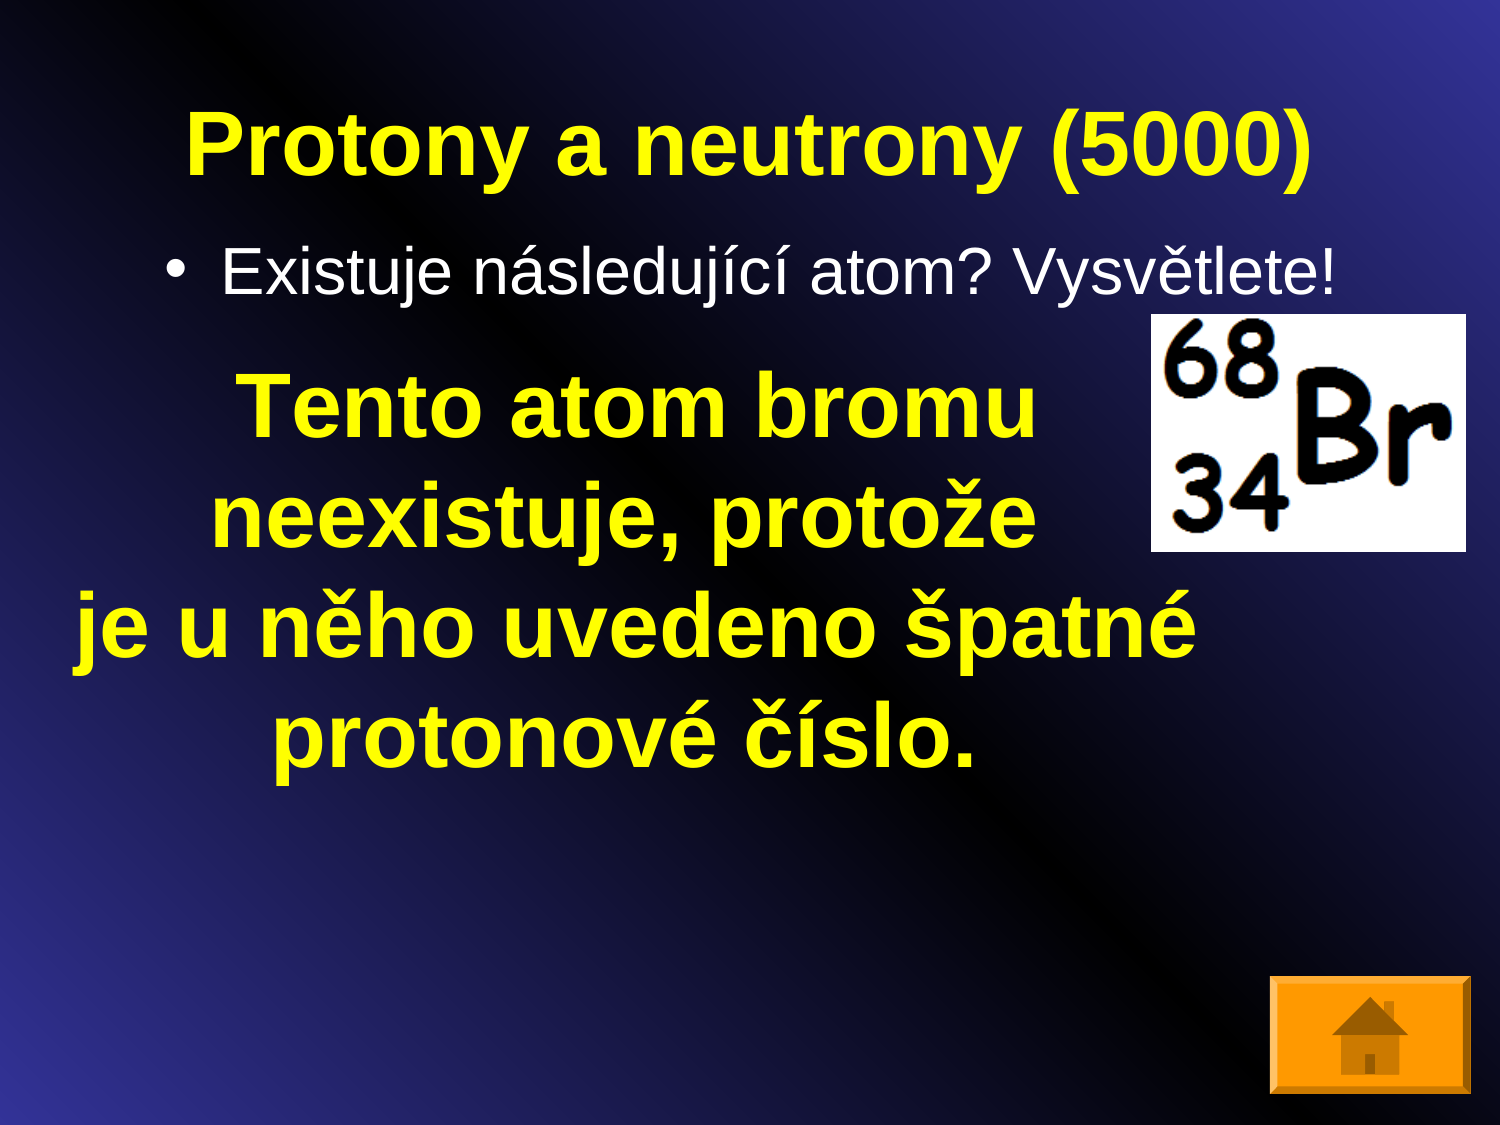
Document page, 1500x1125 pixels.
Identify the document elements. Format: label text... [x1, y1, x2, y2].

list Existuje následující atom? Vysvětlete! [76, 219, 1427, 337]
title Protony a neutrony (5000) [75, 45, 1426, 233]
text_box [1271, 976, 1471, 1094]
text_box Tento atom bromu neexistuje, protože je u něho uvedeno špatné protonové číslo. [41, 337, 1235, 794]
picture [1151, 314, 1466, 552]
